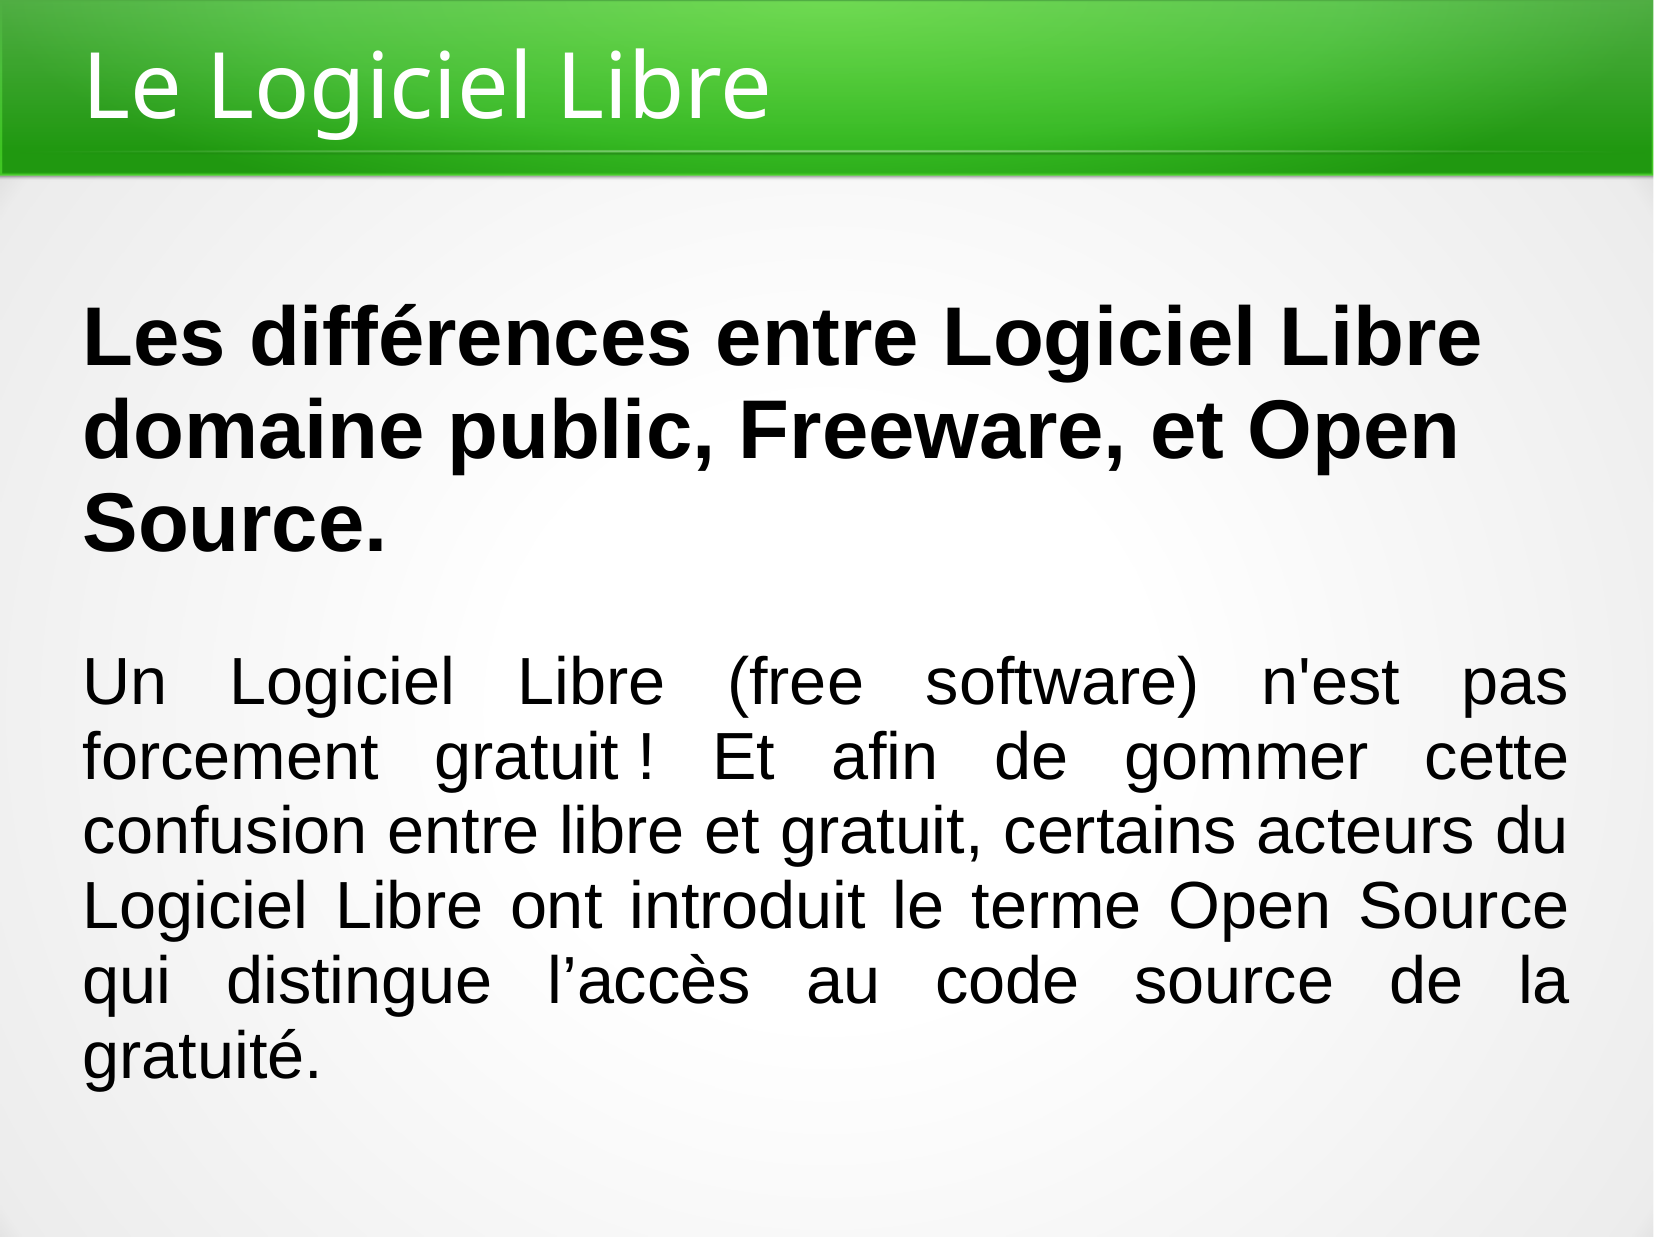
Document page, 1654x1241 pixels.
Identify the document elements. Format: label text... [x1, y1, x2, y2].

subtitle Les différences entre Logiciel Libre domaine public, Freeware, et Open Source. Un Logiciel Libre (free software) n'est pas forcement gratuit ! Et afin de gommer cette confusion entre libre et gratuit, certains acteurs du Logiciel Libre ont introduit le terme Open Source qui distingue l’accès au code source de la gratuité. [82, 290, 1571, 1168]
picture [0, 0, 1654, 1237]
title Le Logiciel Libre [82, 11, 1571, 154]
